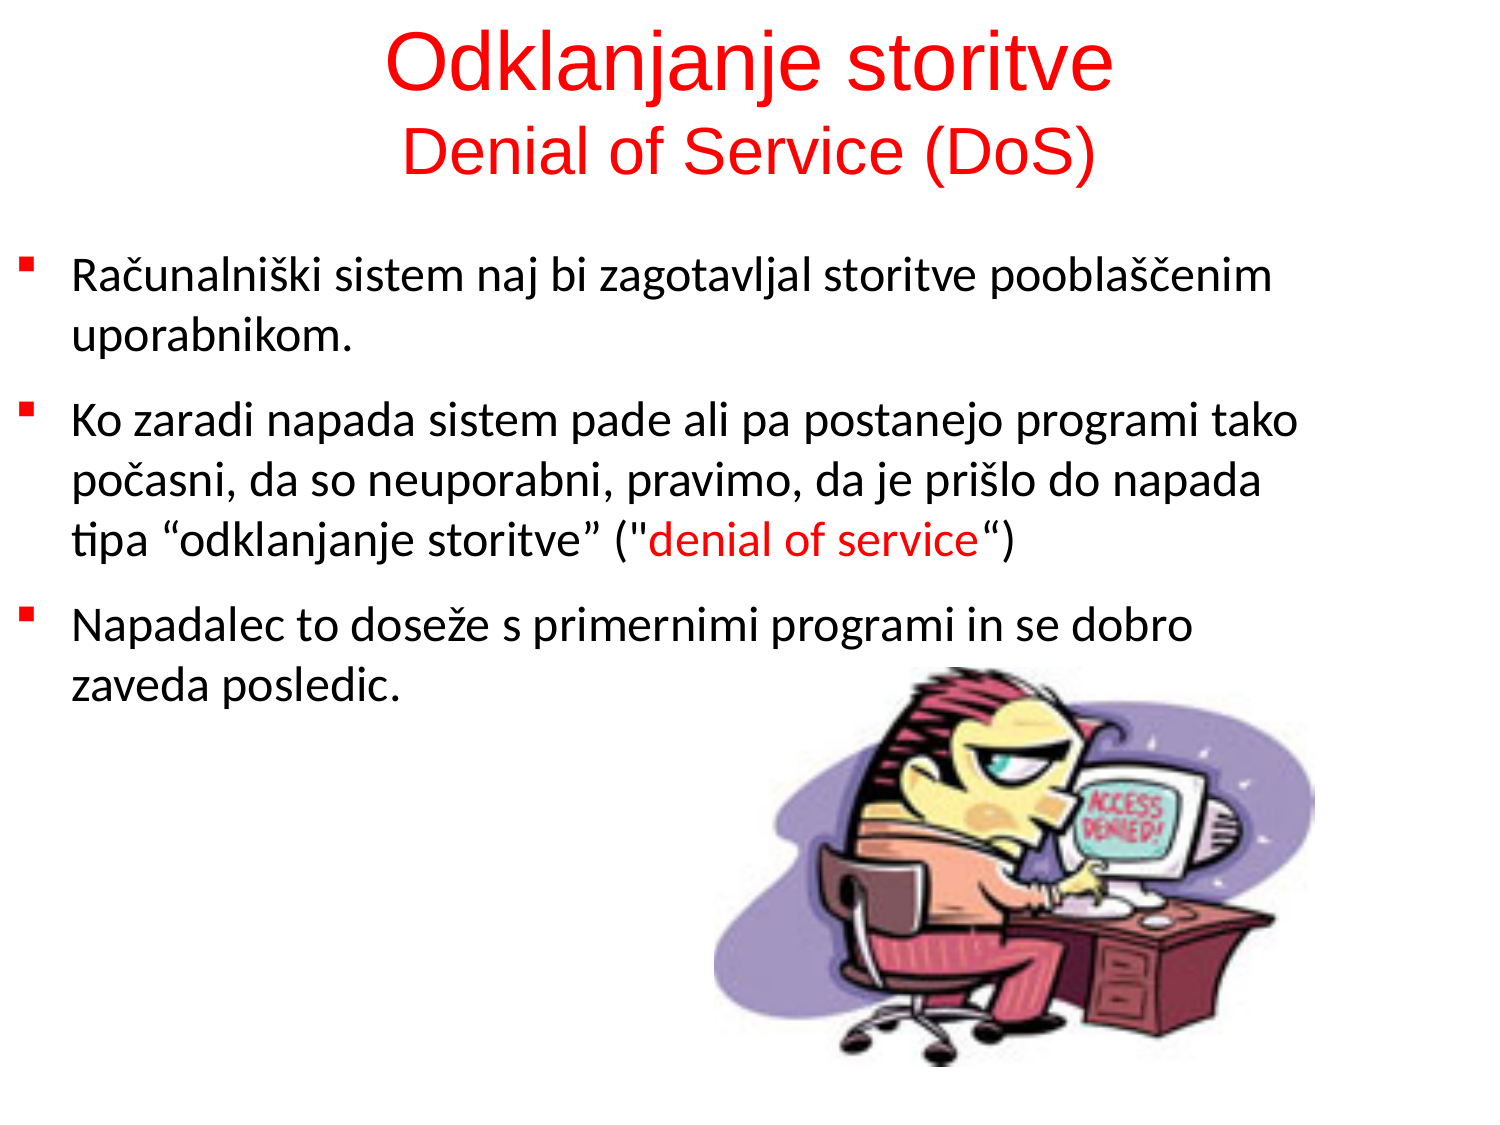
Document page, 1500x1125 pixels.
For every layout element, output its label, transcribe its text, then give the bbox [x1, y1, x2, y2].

picture [714, 667, 1315, 1067]
list Računalniški sistem naj bi zagotavljal storitve pooblaščenim uporabnikom. Ko zaradi napada sistem pade ali pa postanejo programi tako počasni, da so neuporabni, pravimo, da je prišlo do napada tipa “odklanjanje storitve” ("denial of service“) Napadalec to doseže s primernimi programi in se dobro zaveda posledic. [0, 233, 1351, 977]
title Odklanjanje storitve Denial of Service (DoS) [75, 0, 1426, 196]
